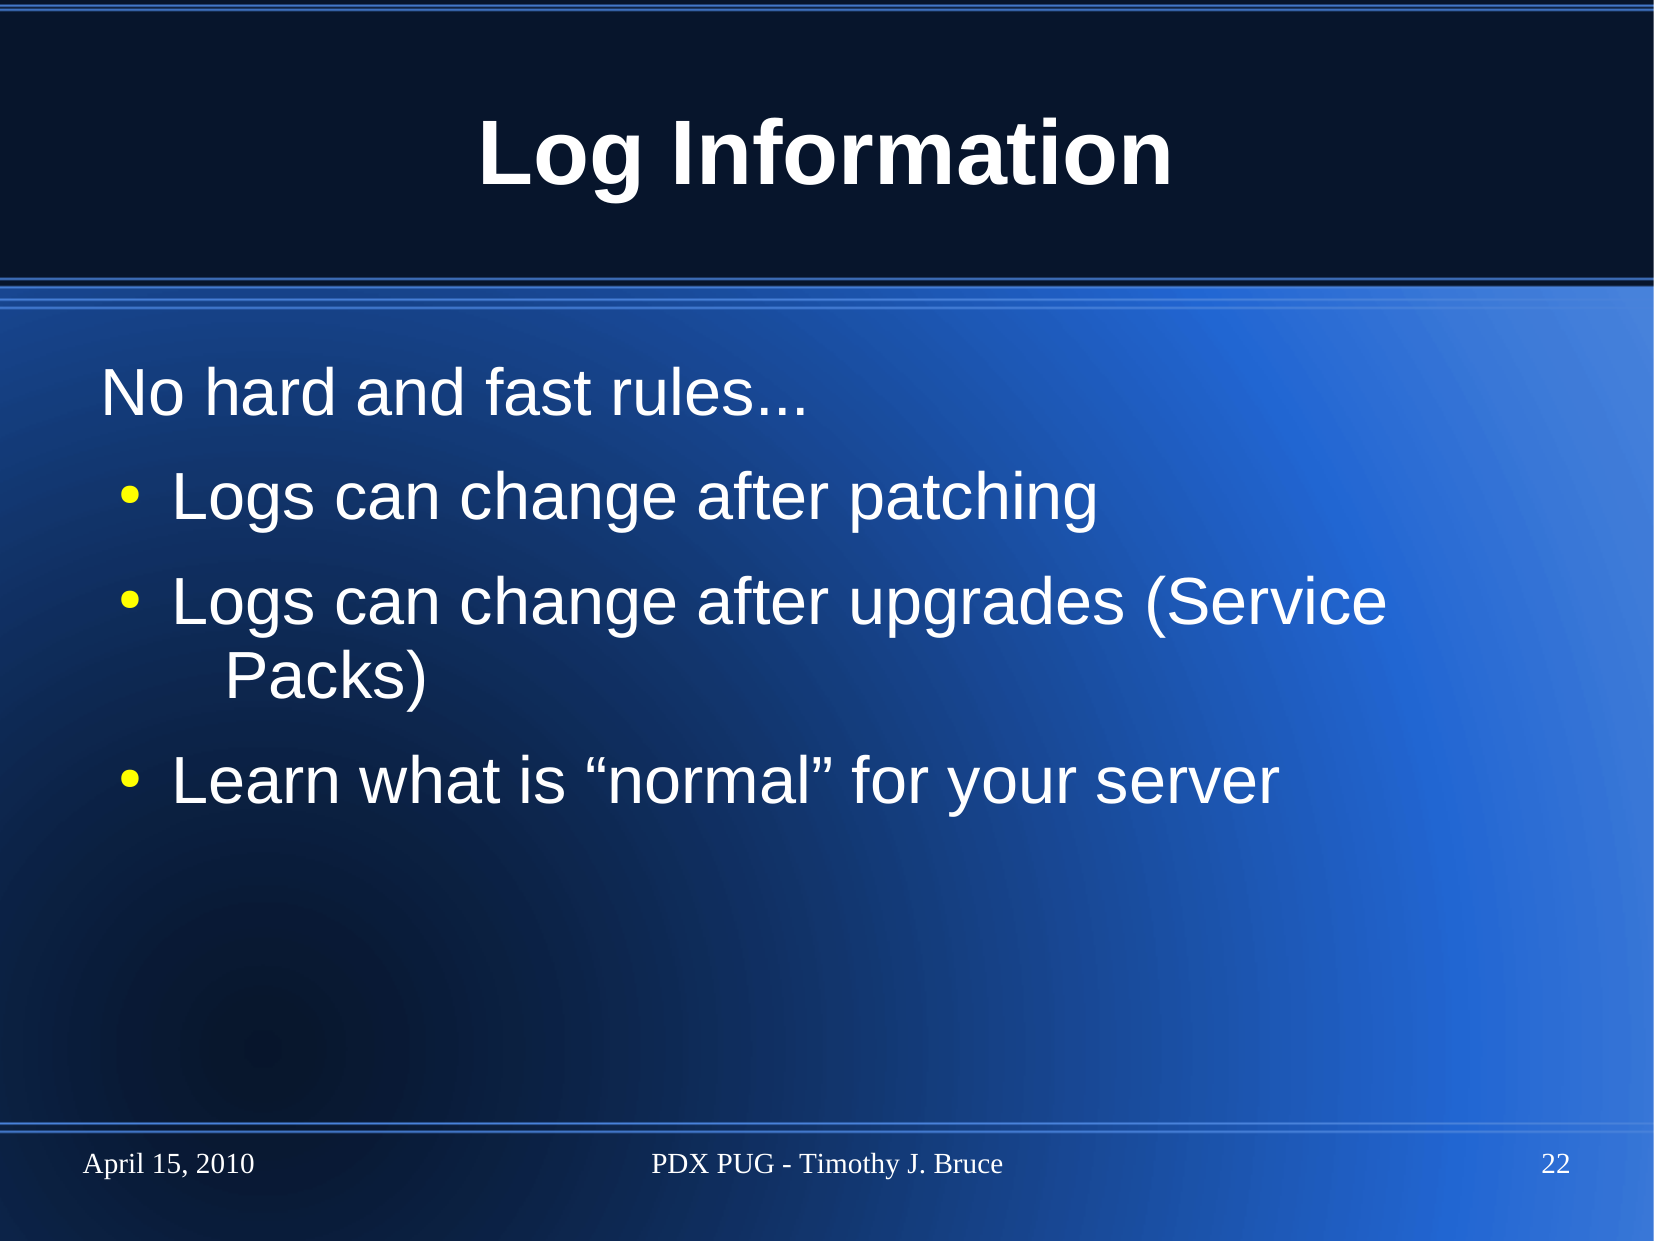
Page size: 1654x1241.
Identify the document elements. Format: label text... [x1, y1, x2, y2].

title Log Information [82, 56, 1571, 250]
list No hard and fast rules... Logs can change after patching Logs can change after upgrades (Service Packs) Learn what is “normal” for your server [82, 355, 1571, 1159]
picture [0, 0, 1654, 1241]
